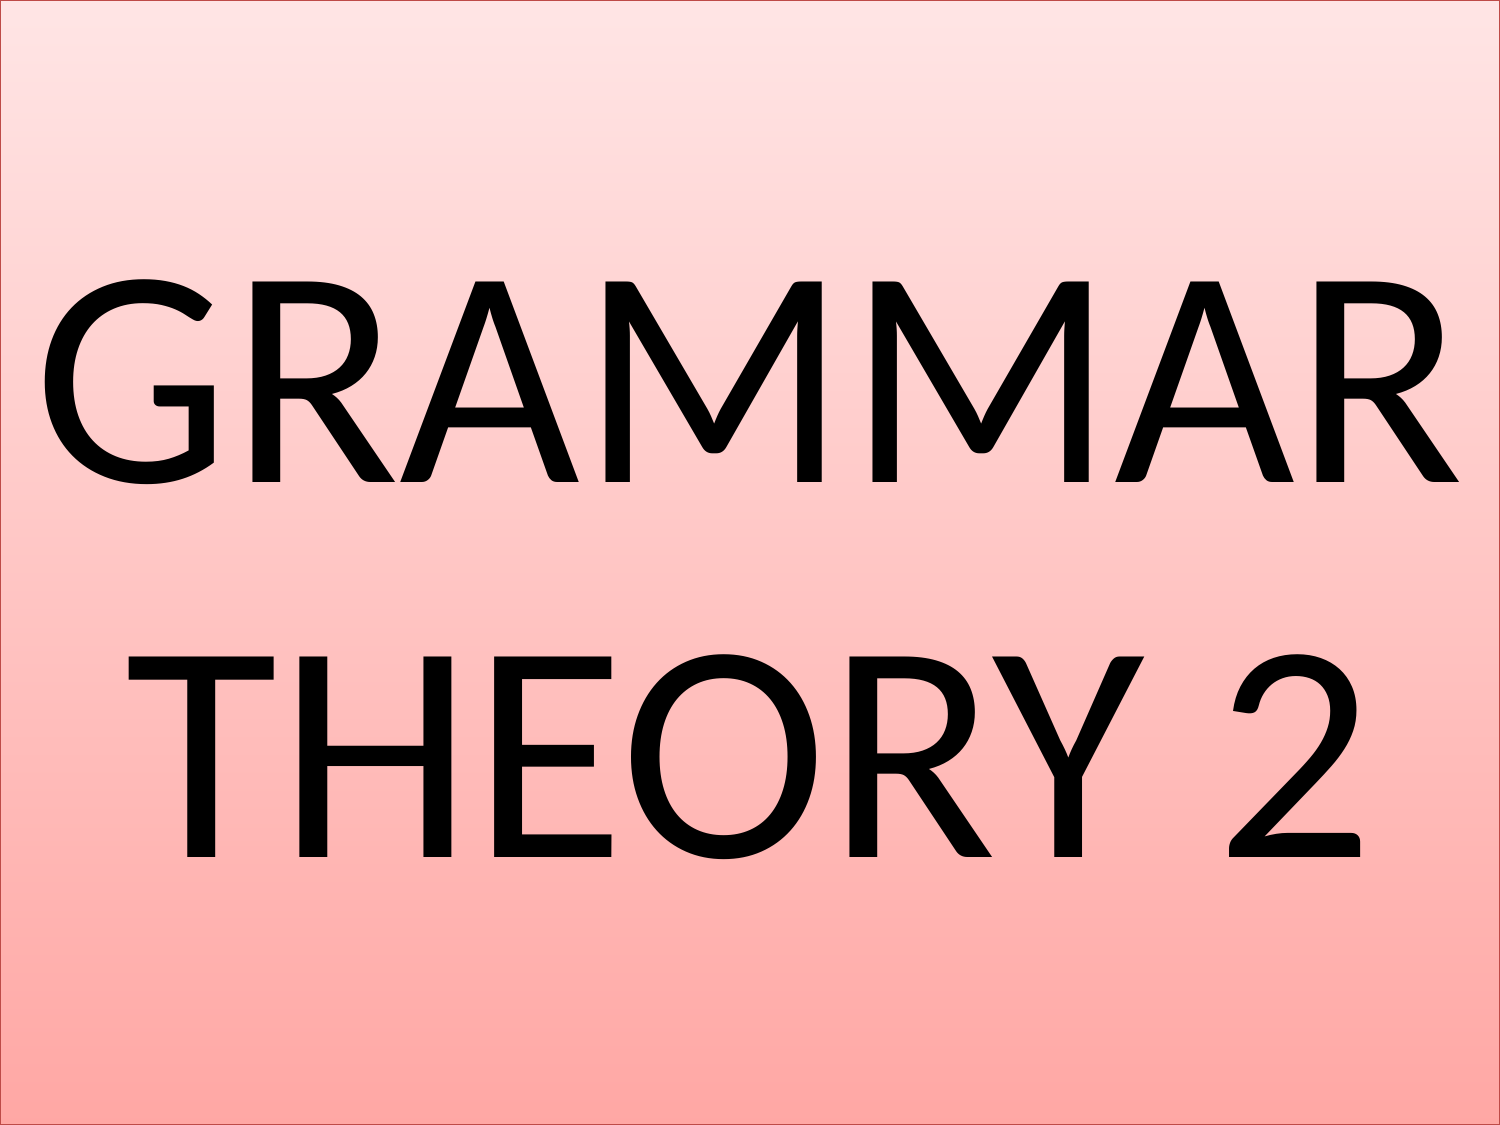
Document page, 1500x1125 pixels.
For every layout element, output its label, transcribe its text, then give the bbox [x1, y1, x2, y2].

subtitle GRAMMAR THEORY 2 [0, 0, 1500, 1125]
